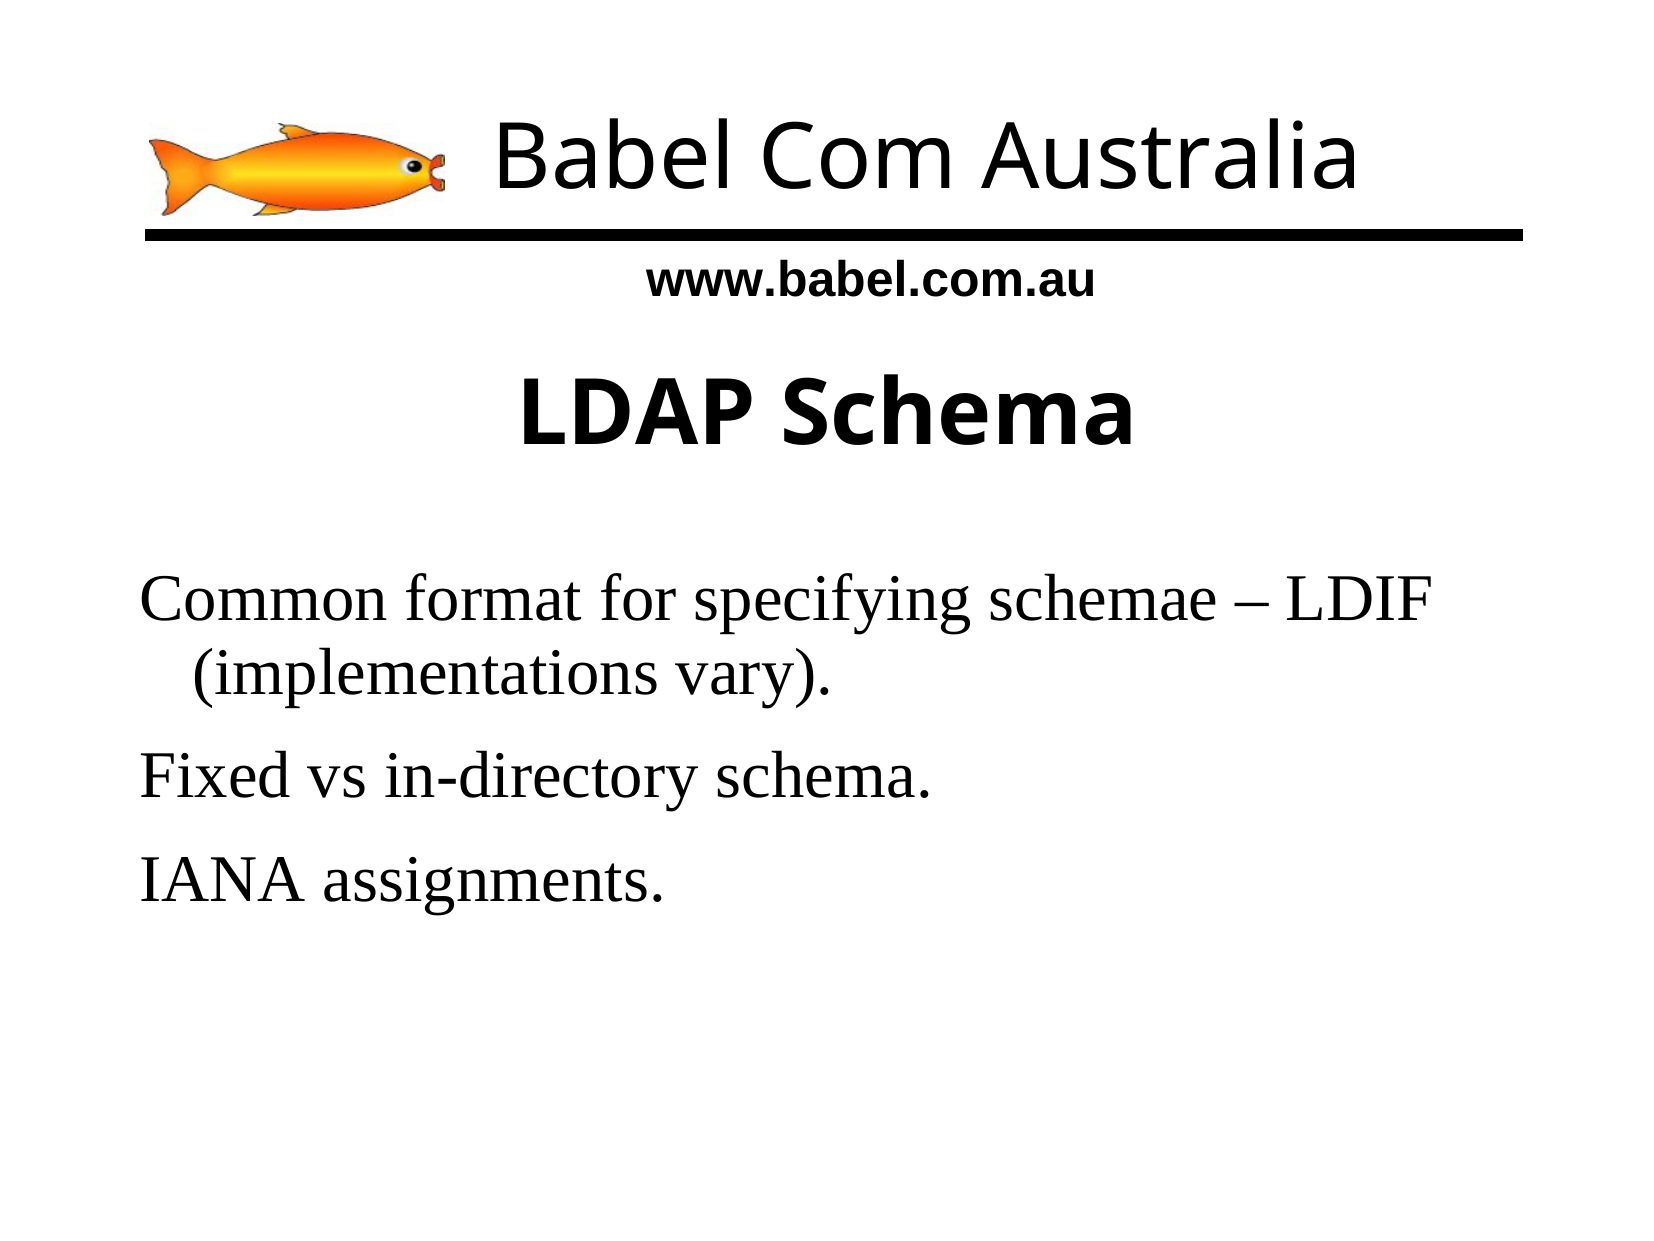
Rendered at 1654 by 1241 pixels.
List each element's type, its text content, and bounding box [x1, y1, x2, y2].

title LDAP Schema [126, 322, 1528, 497]
picture [149, 123, 445, 216]
list Common format for specifying schemae – LDIF (implementations vary). Fixed vs in-directory schema. IANA assignments. [121, 560, 1534, 1127]
